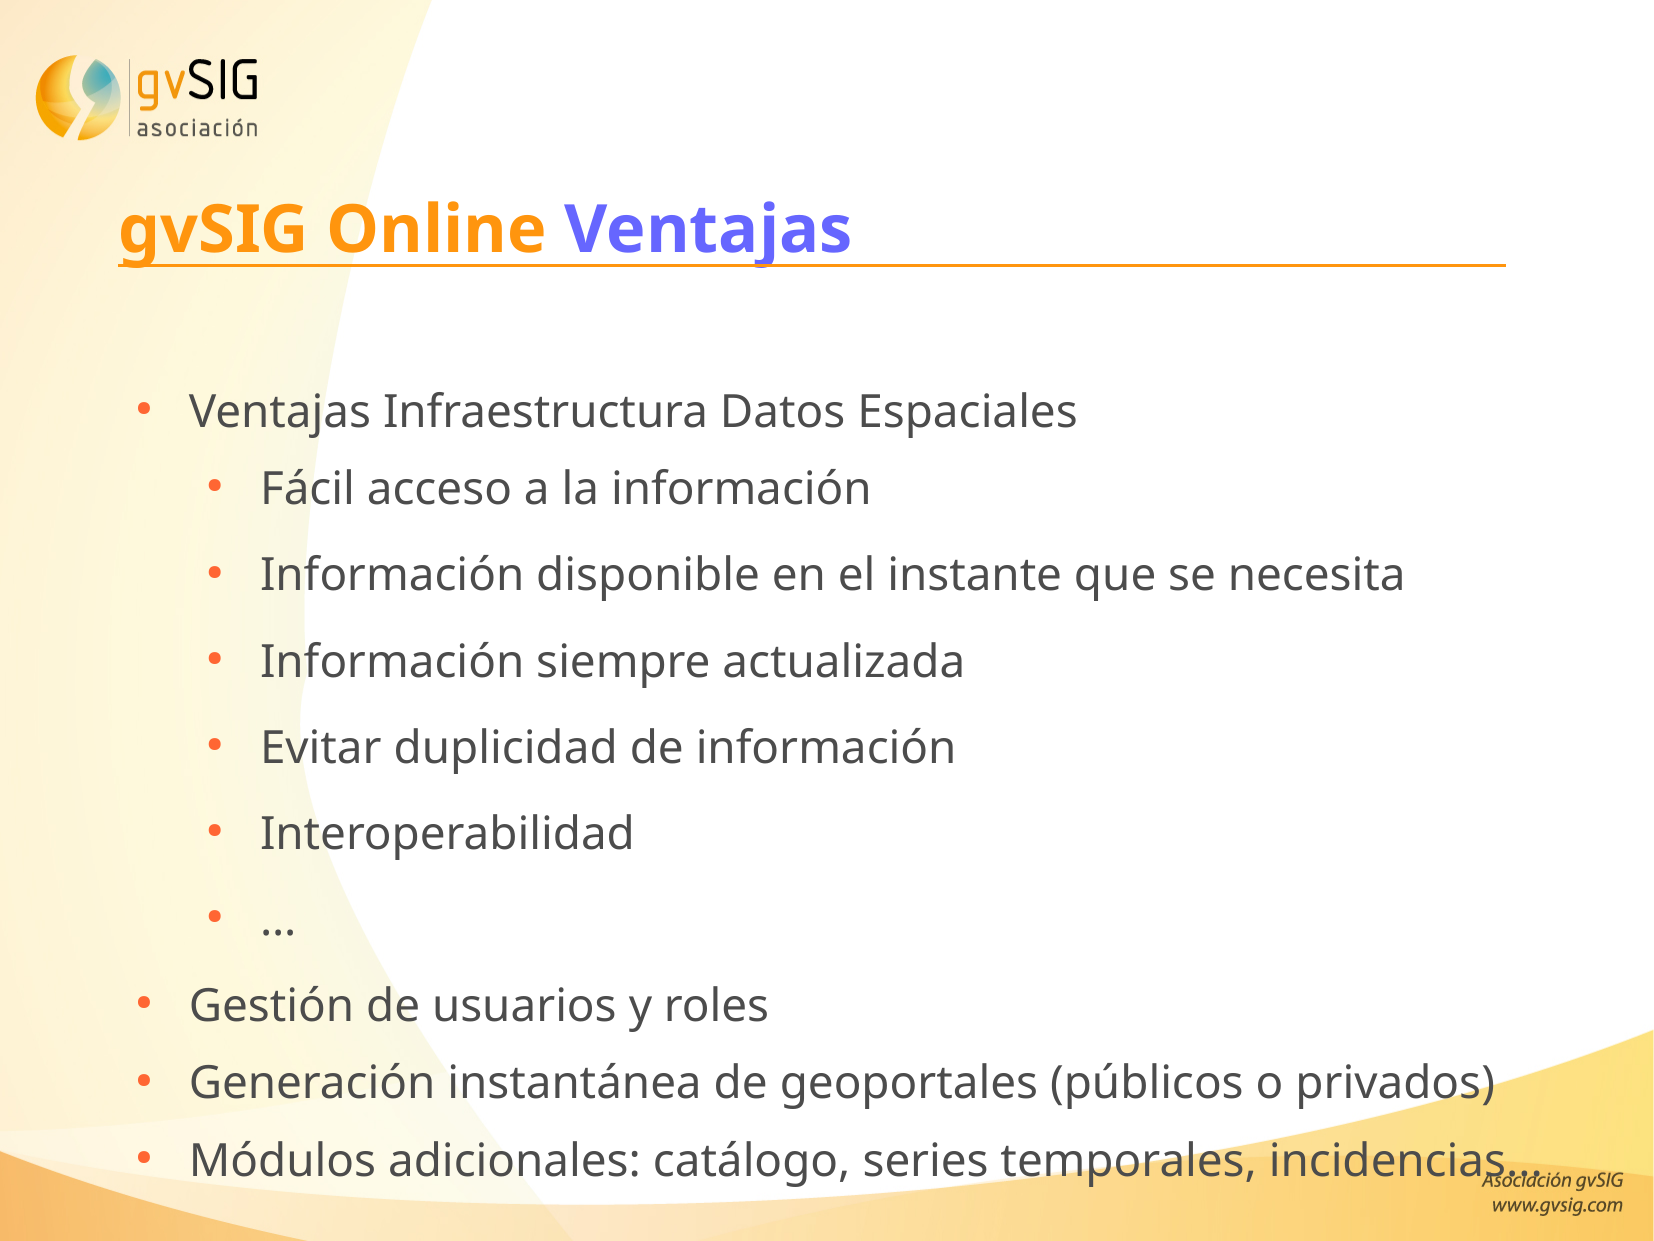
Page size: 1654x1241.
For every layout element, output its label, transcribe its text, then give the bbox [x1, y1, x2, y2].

list Ventajas Infraestructura Datos Espaciales Fácil acceso a la información Información disponible en el instante que se necesita Información siempre actualizada Evitar duplicidad de información Interoperabilidad … Gestión de usuarios y roles Generación instantánea de geoportales (públicos o privados) Módulos adicionales: catálogo, series temporales, incidencias... [118, 301, 1565, 1241]
picture [0, 0, 1654, 1241]
title gvSIG Online Ventajas [118, 177, 1607, 276]
